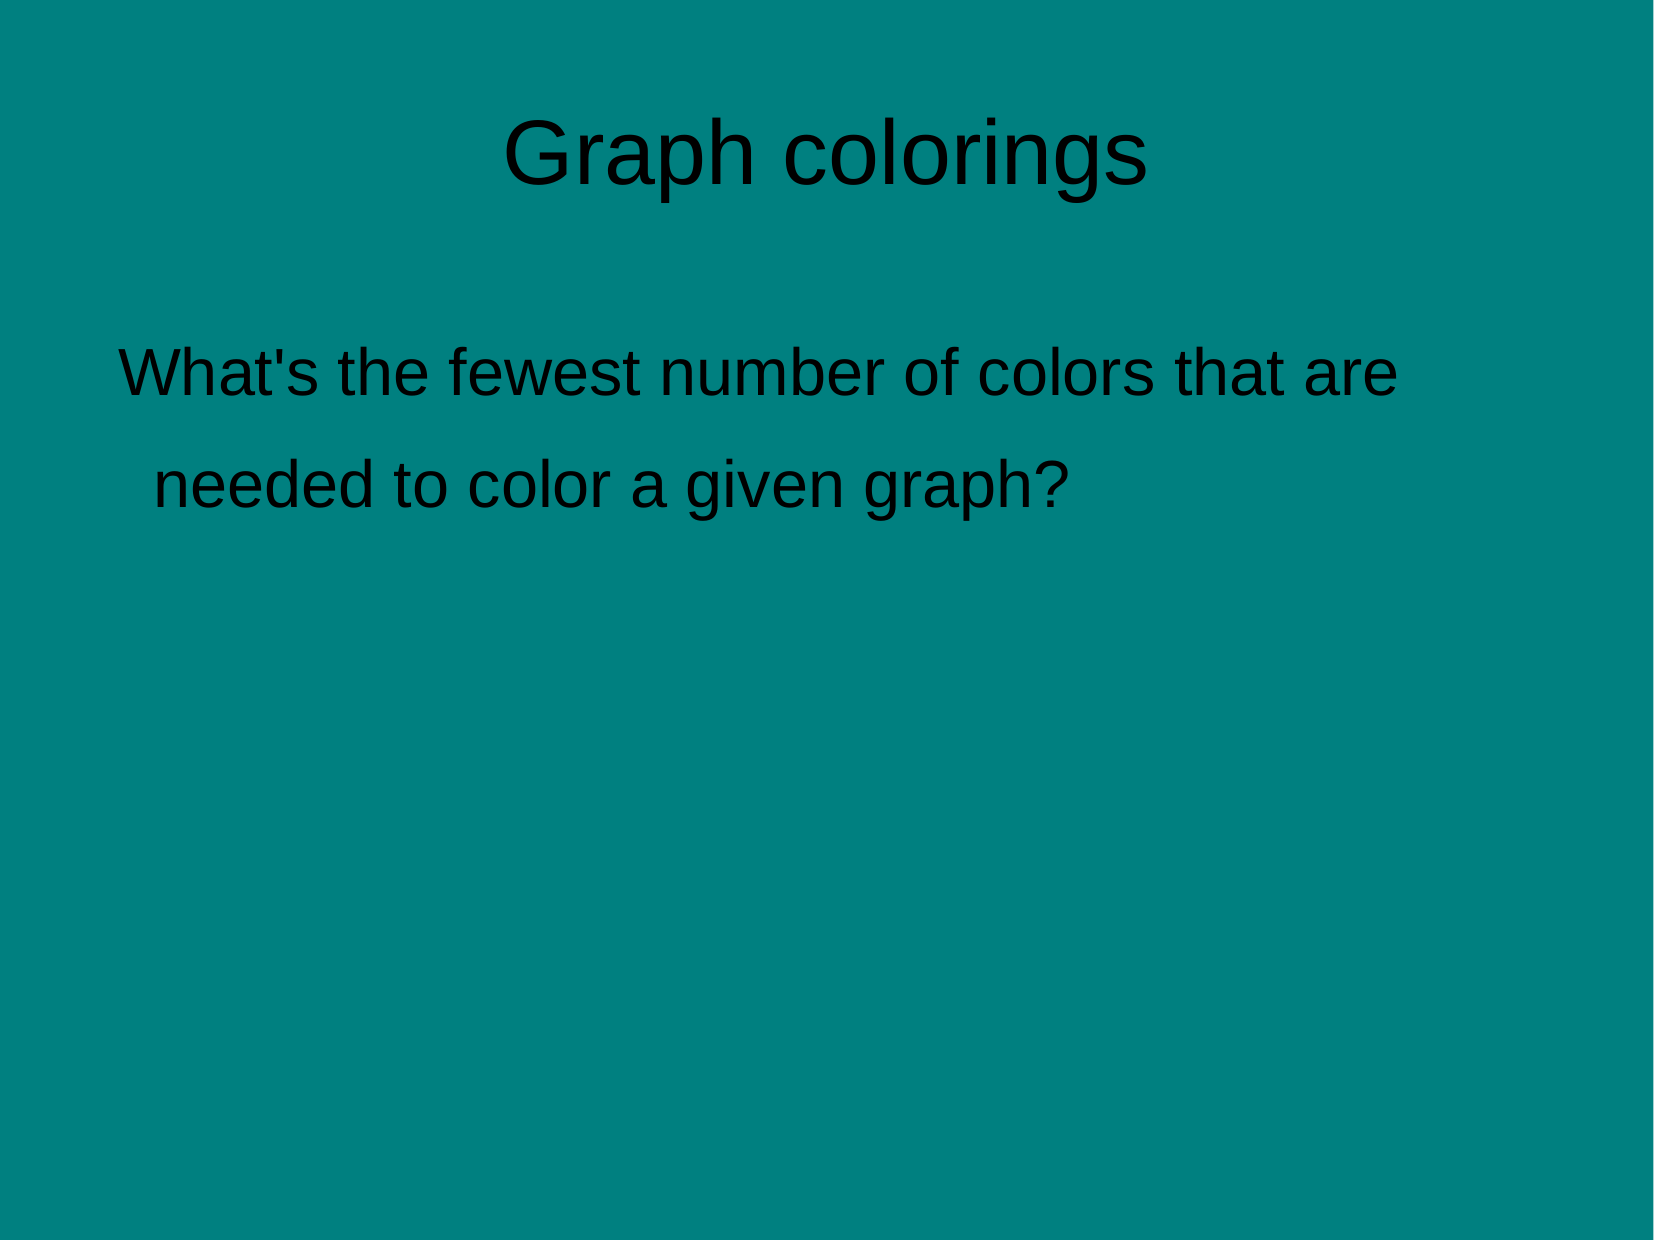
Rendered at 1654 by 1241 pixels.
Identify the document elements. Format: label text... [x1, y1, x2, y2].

subtitle What's the fewest number of colors that are needed to color a given graph? [82, 297, 1571, 1102]
title Graph colorings [82, 56, 1571, 250]
